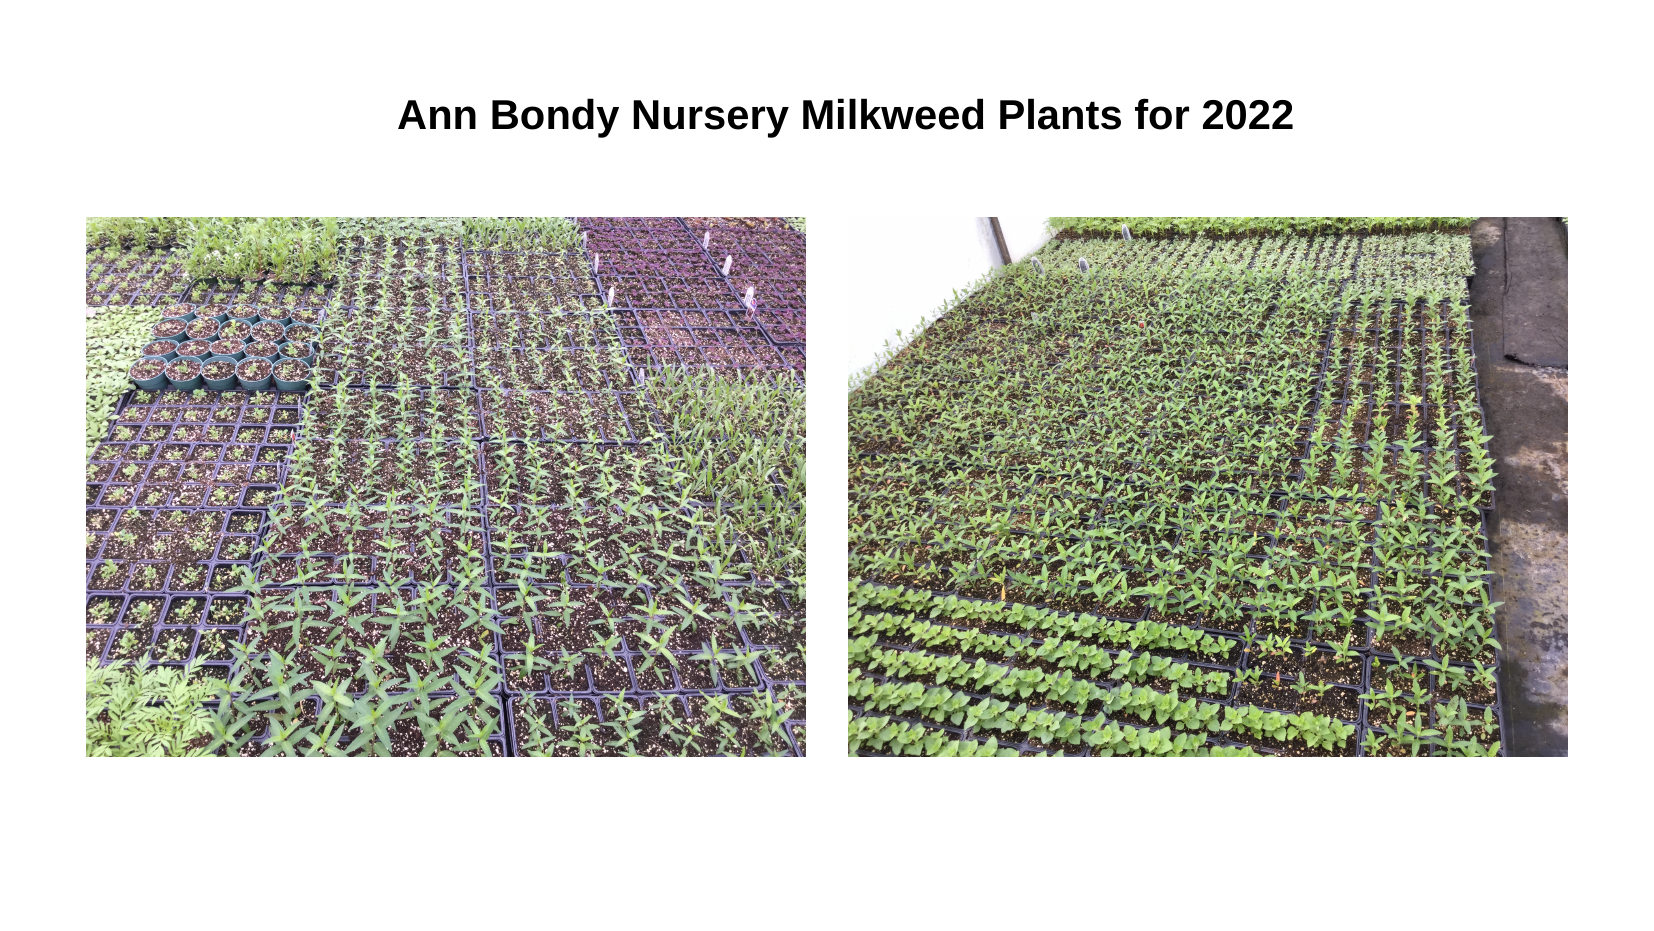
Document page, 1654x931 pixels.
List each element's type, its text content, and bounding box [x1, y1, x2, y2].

picture [848, 217, 1568, 758]
title Ann Bondy Nursery Milkweed Plants for 2022 [101, 37, 1591, 193]
picture [86, 217, 806, 758]
